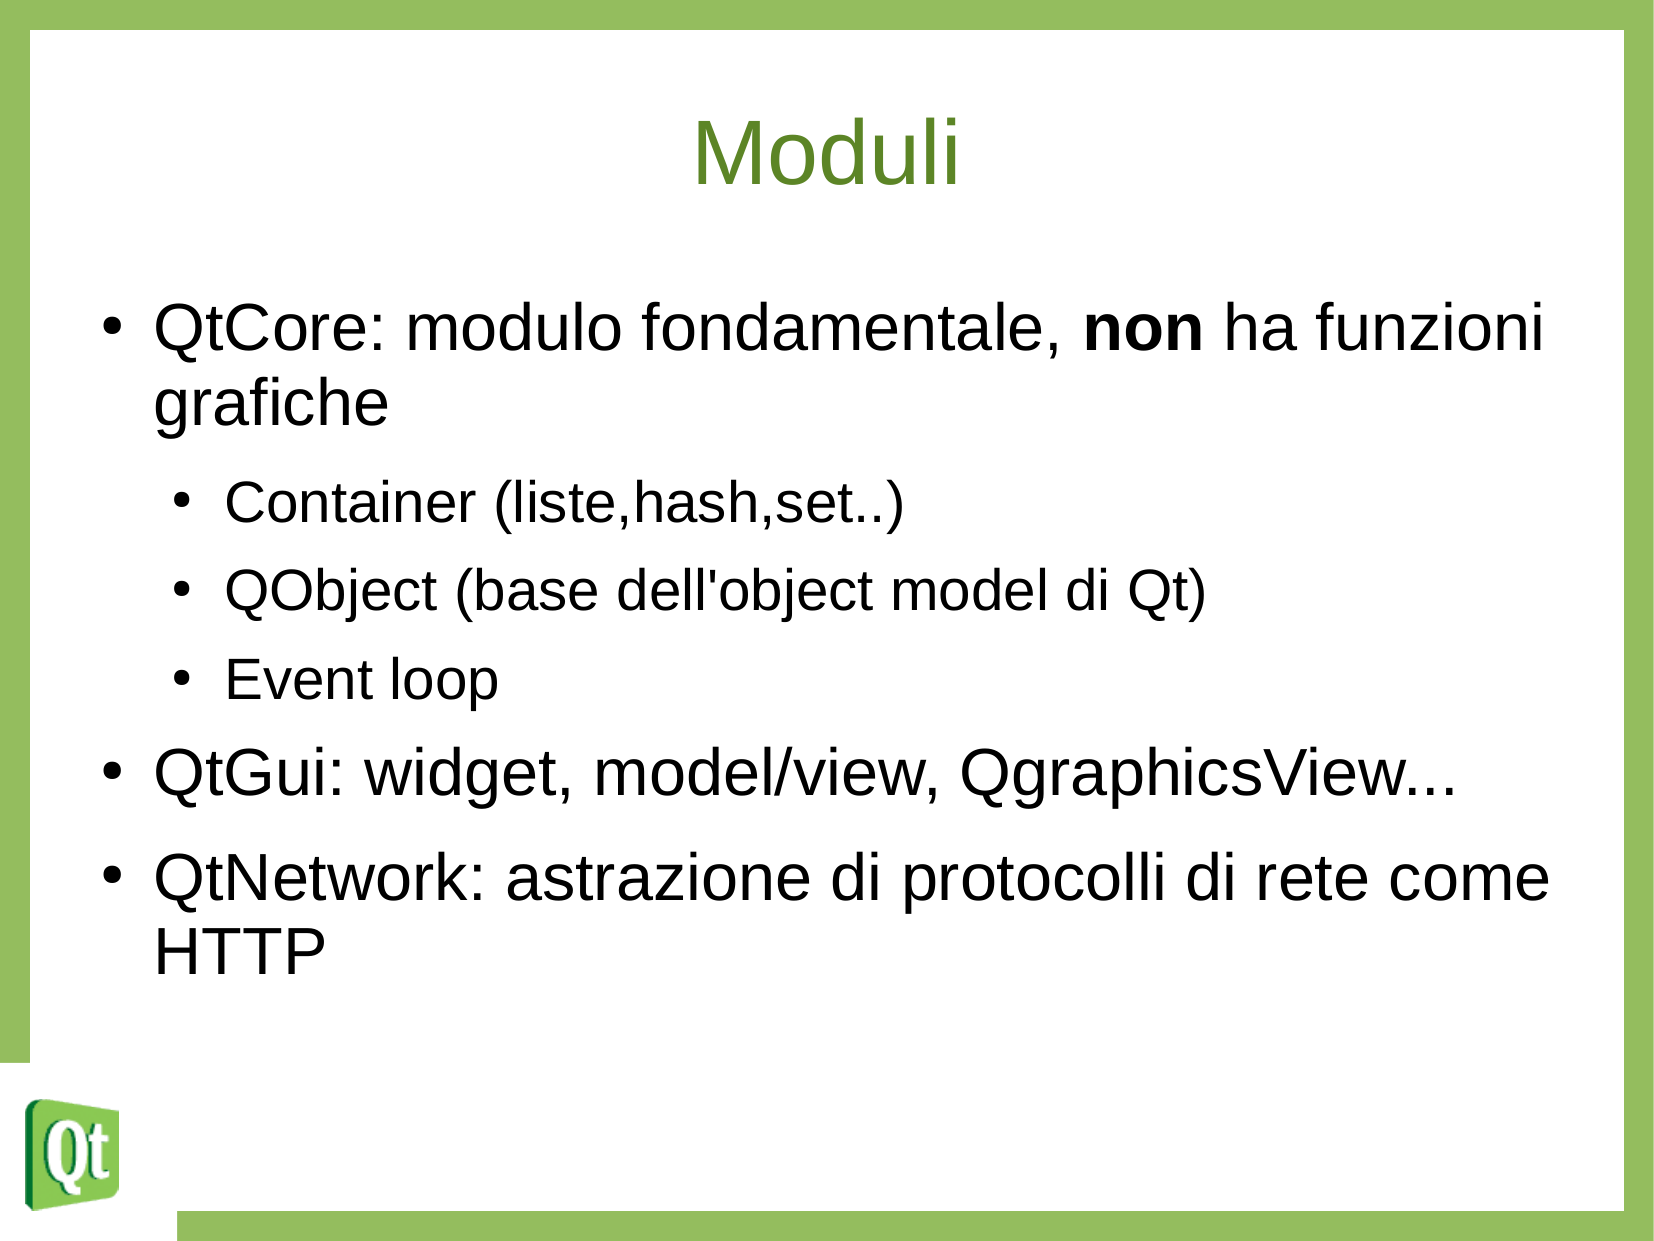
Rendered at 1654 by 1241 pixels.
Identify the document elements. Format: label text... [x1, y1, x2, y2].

list QtCore: modulo fondamentale, non ha funzioni grafiche Container (liste,hash,set..) QObject (base dell'object model di Qt) Event loop QtGui: widget, model/view, QgraphicsView... QtNetwork: astrazione di protocolli di rete come HTTP [82, 290, 1571, 1109]
picture [25, 1099, 119, 1211]
title Moduli [82, 56, 1571, 250]
